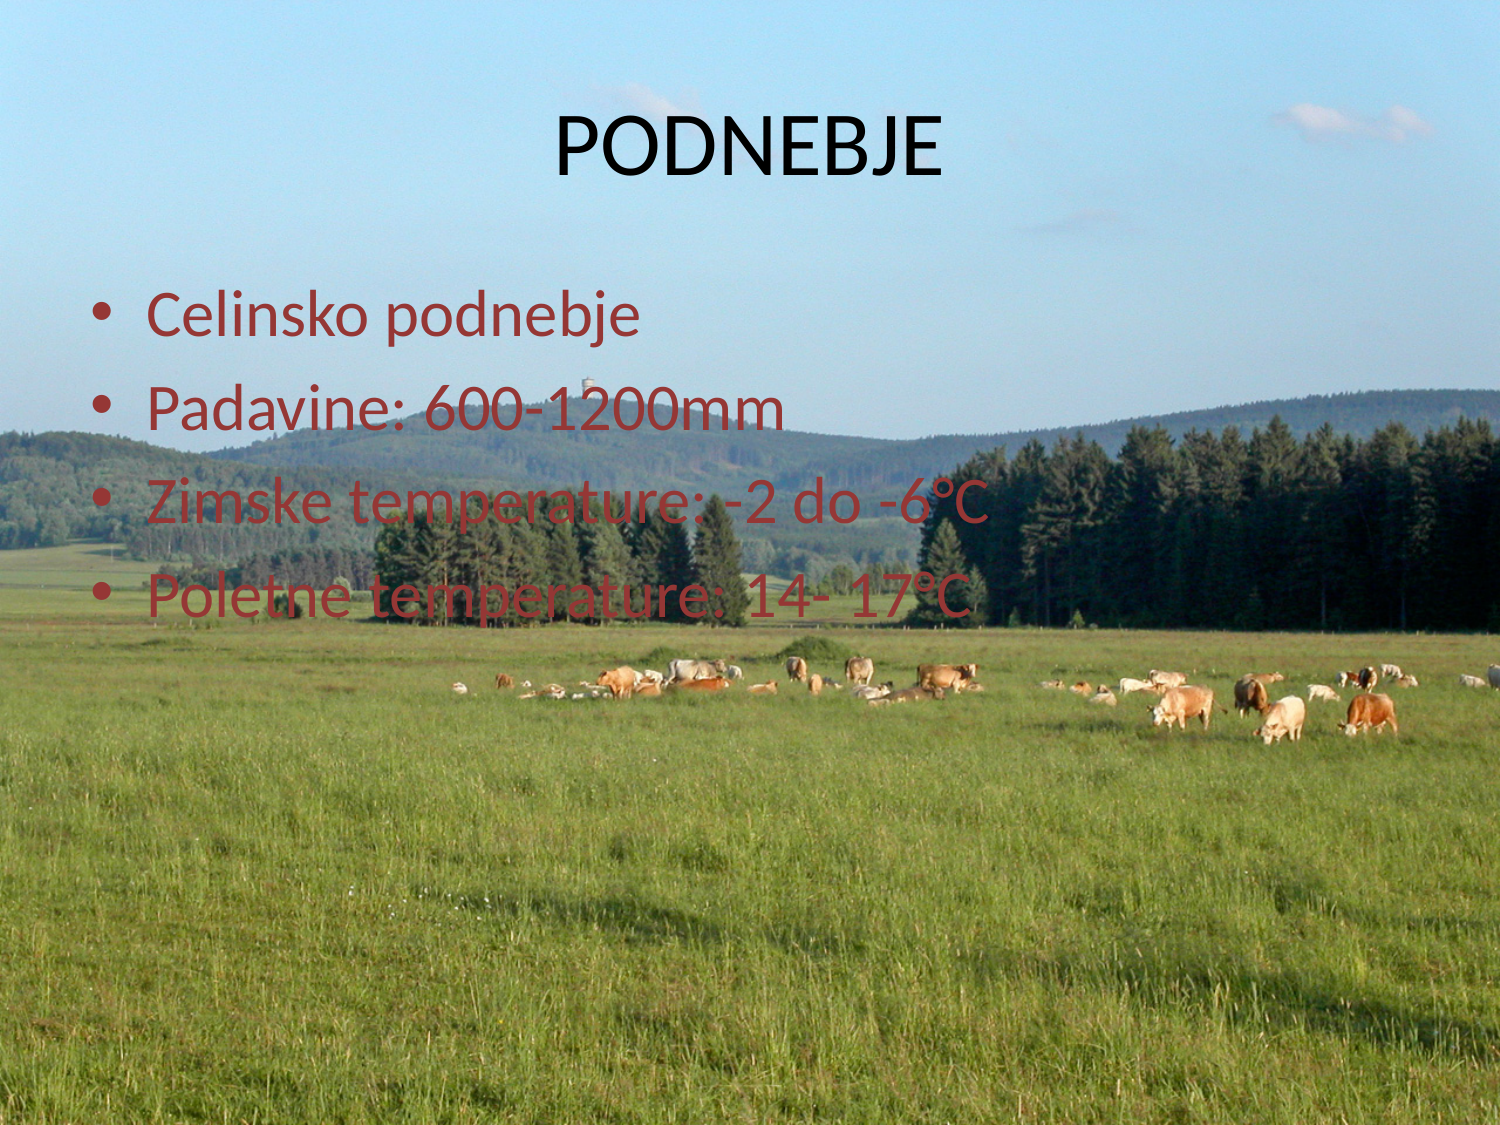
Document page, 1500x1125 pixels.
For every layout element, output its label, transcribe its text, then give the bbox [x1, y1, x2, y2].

list Celinsko podnebje Padavine: 600-1200mm Zimske temperature: -2 do -6°C Poletne temperature: 14- 17°C [75, 262, 1425, 1005]
picture [0, 0, 1500, 1125]
title PODNEBJE [75, 45, 1425, 233]
